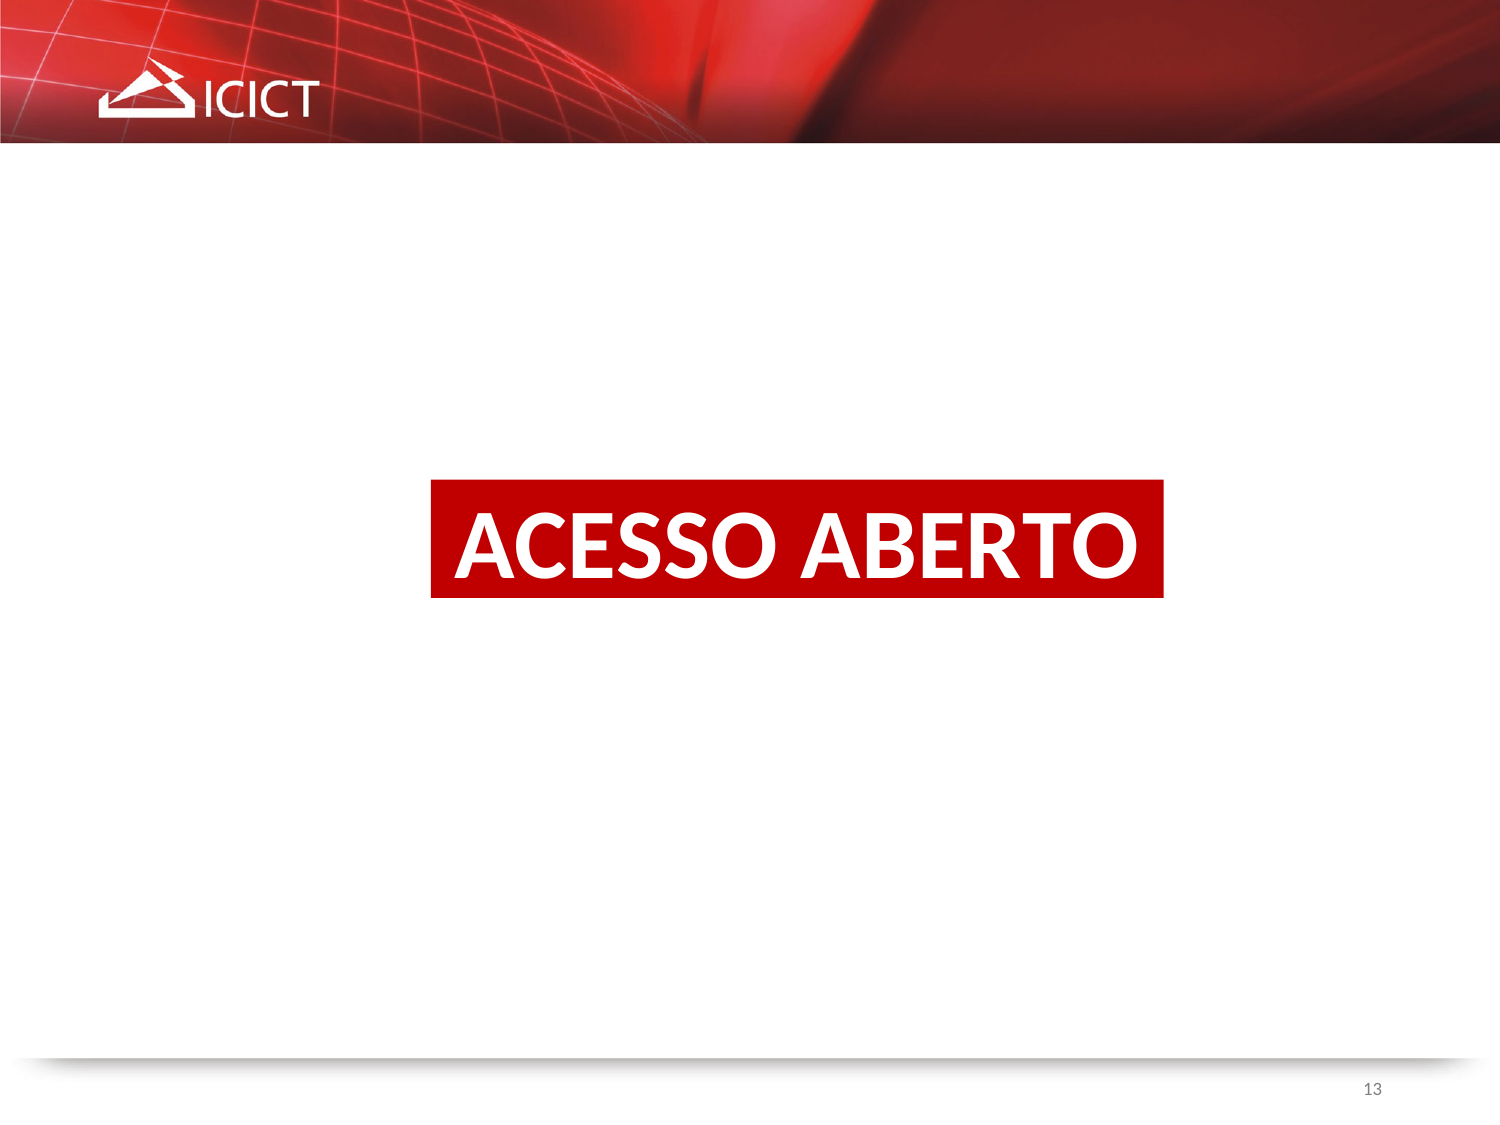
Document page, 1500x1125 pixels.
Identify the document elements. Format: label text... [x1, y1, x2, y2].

picture [0, 0, 1500, 1125]
text_box <número> [1059, 1057, 1397, 1118]
text_box ACESSO ABERTO [430, 479, 1164, 598]
